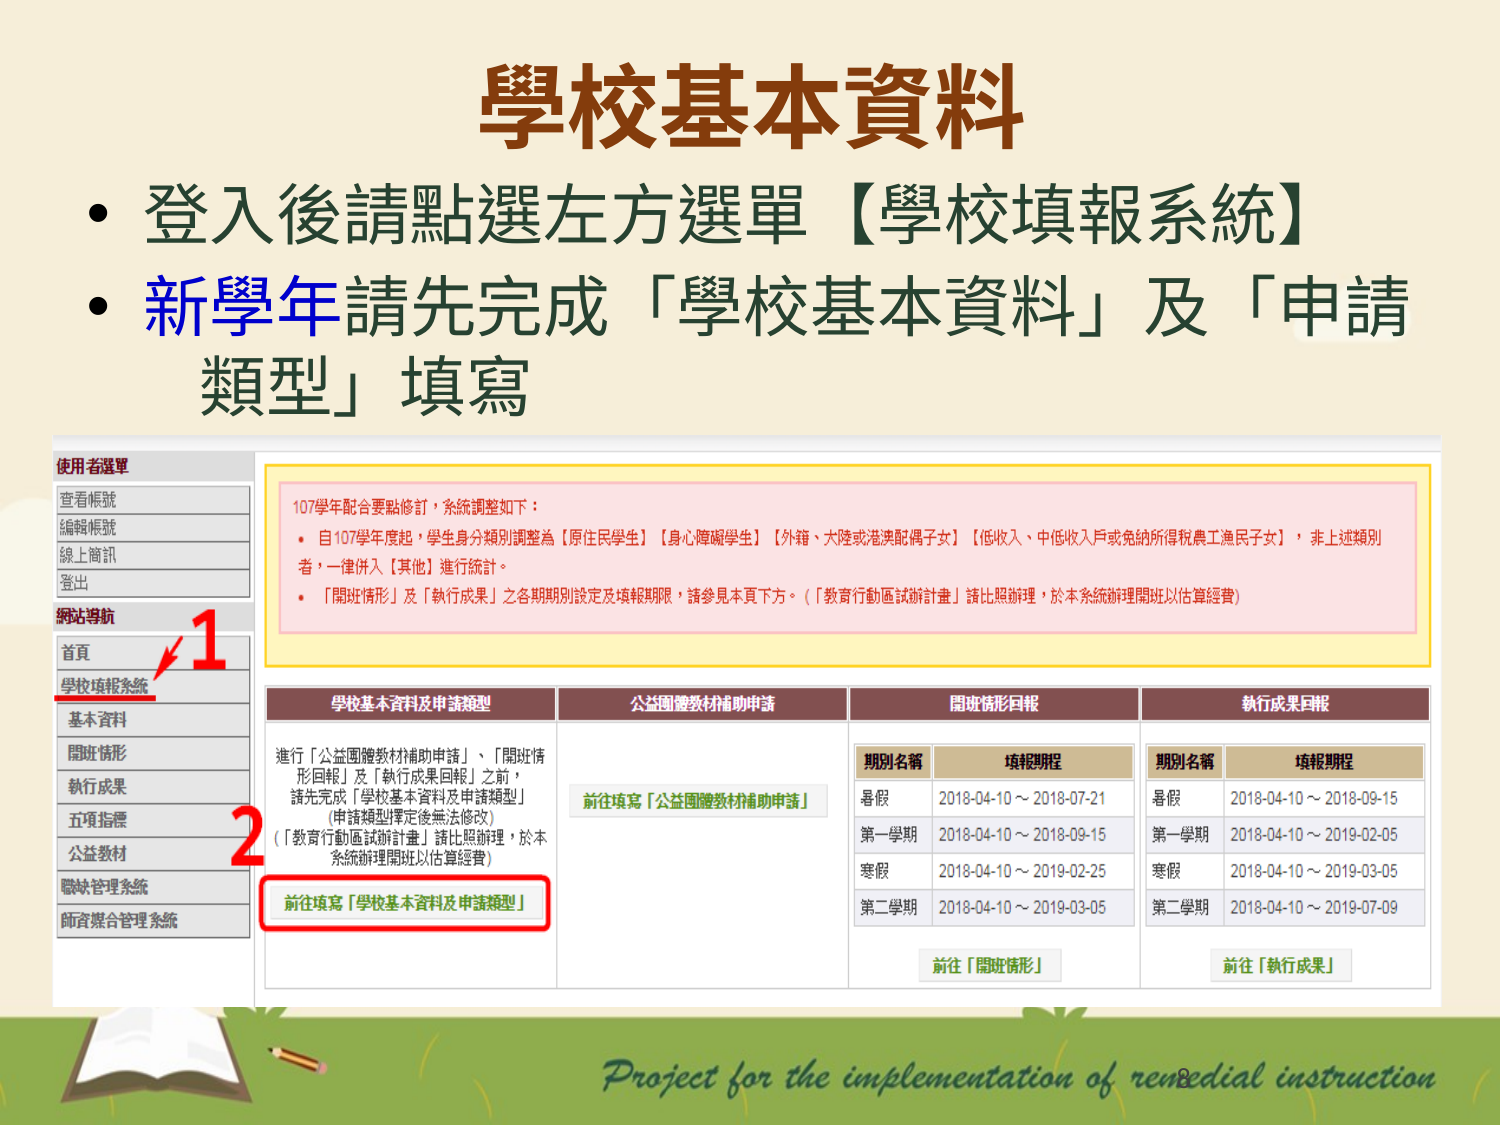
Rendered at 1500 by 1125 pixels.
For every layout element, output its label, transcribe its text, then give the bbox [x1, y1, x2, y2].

text_box 登入後請點選左方選單【學校填報系統】 新學年請先完成「學校基本資料」及「申請類型」填寫 [72, 178, 1430, 433]
picture [52, 435, 1442, 1007]
title 學校基本資料 [13, 45, 1491, 178]
text_box [1161, 1046, 1499, 1107]
